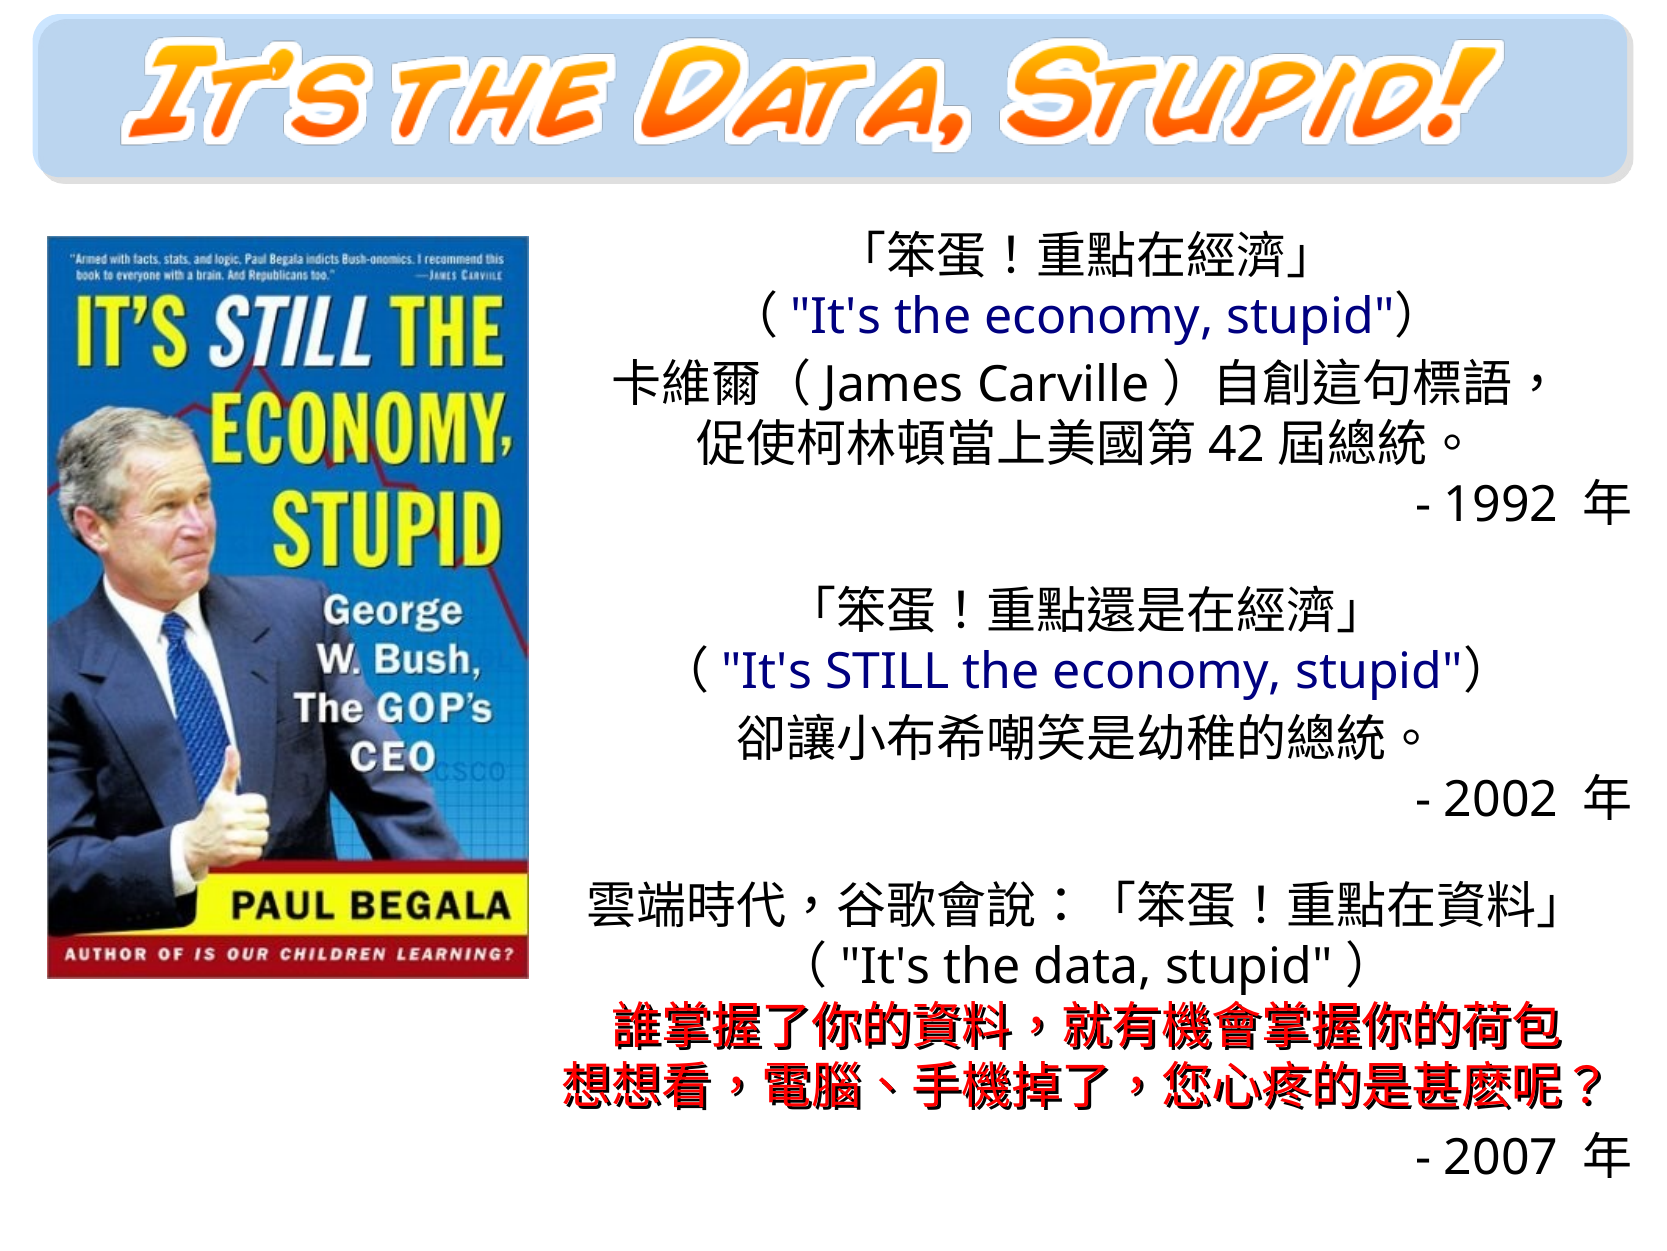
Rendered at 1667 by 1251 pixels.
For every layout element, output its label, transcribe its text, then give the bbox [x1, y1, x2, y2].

text_box 雲端時代，谷歌會說：「笨蛋！重點在資料」 （"It's the data, stupid"） 誰掌握了你的資料，就有機會掌握你的荷包 想想看，電腦、手機掉了，您心疼的是甚麽呢？ - 2007 年 [525, 865, 1648, 1193]
picture [521, 752, 525, 764]
text_box 「笨蛋！重點在經濟」 （"It's the economy, stupid"） 卡維爾（James Carville）自創這句標語， 促使柯林頓當上美國第42屆總統。 - 1992 年 [525, 216, 1648, 542]
text_box [32, 14, 1628, 178]
picture [118, 35, 1508, 161]
text_box 「笨蛋！重點還是在經濟」 （"It's STILL the economy, stupid"） 卻讓小布希嘲笑是幼稚的總統。 - 2002 年 [525, 570, 1648, 837]
picture [47, 236, 529, 979]
